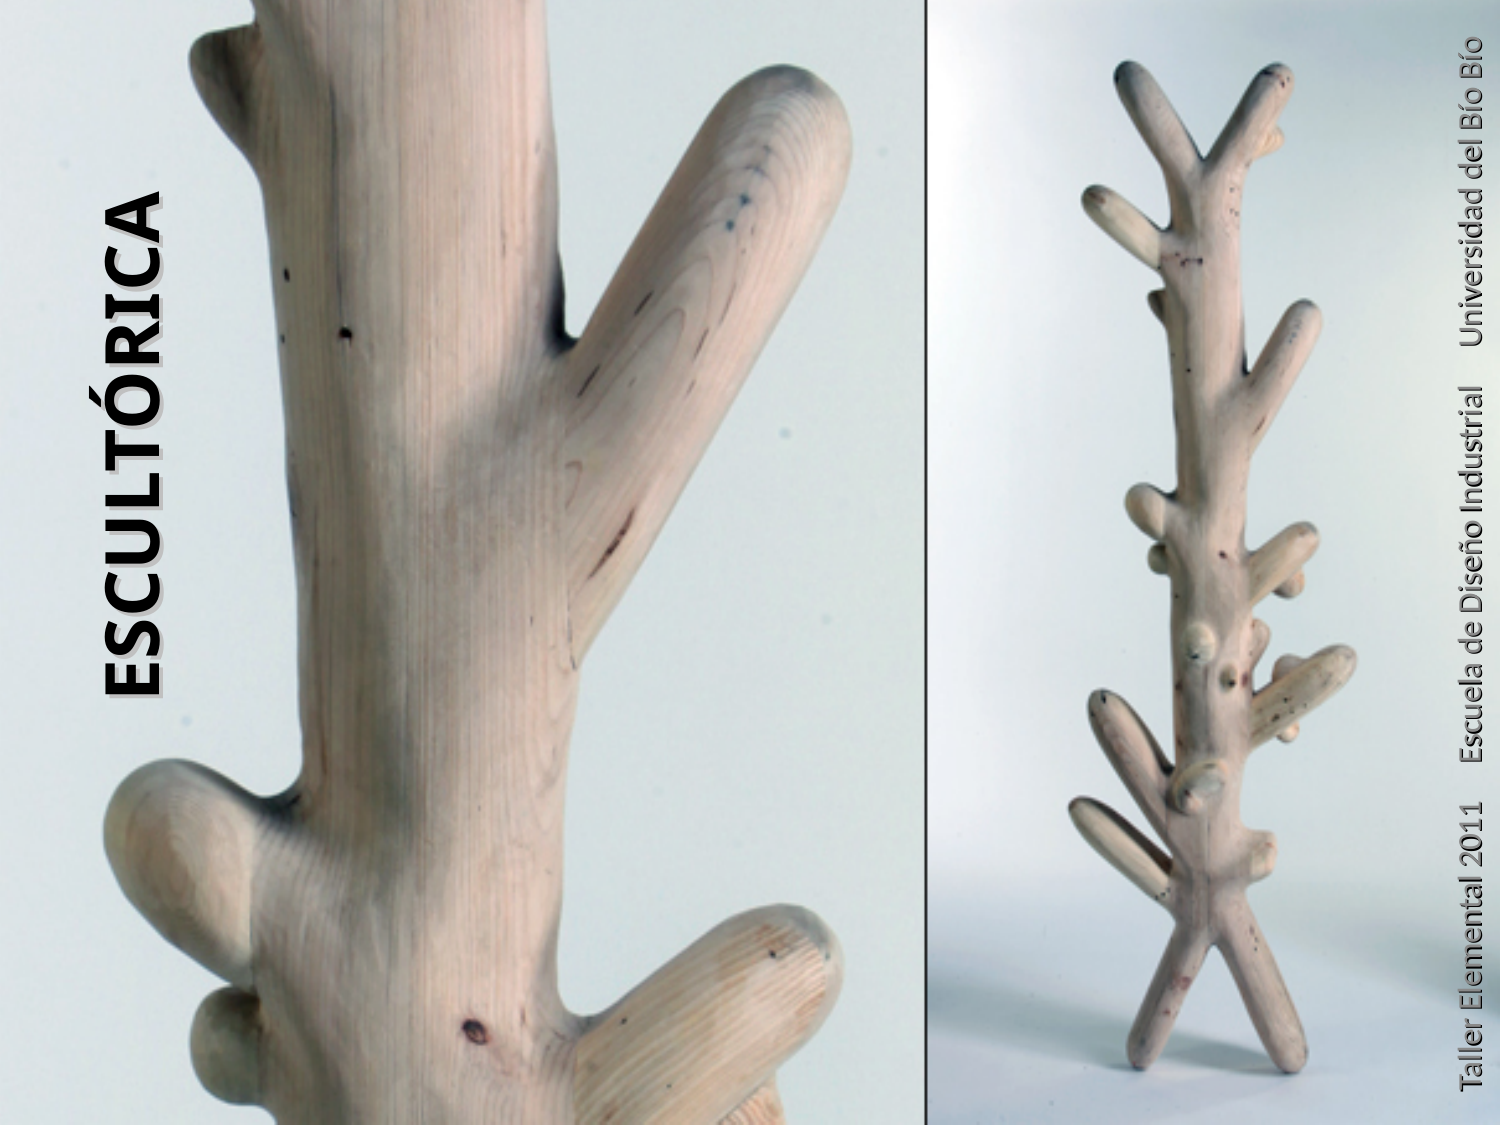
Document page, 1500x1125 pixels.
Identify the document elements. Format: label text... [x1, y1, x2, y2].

text_box Taller Elemental 2011 Escuela de Diseño Industrial Universidad del Bío Bío [1435, 0, 1500, 1106]
text_box ESCULTÓRICA [77, 19, 184, 717]
picture [0, 0, 1500, 1125]
